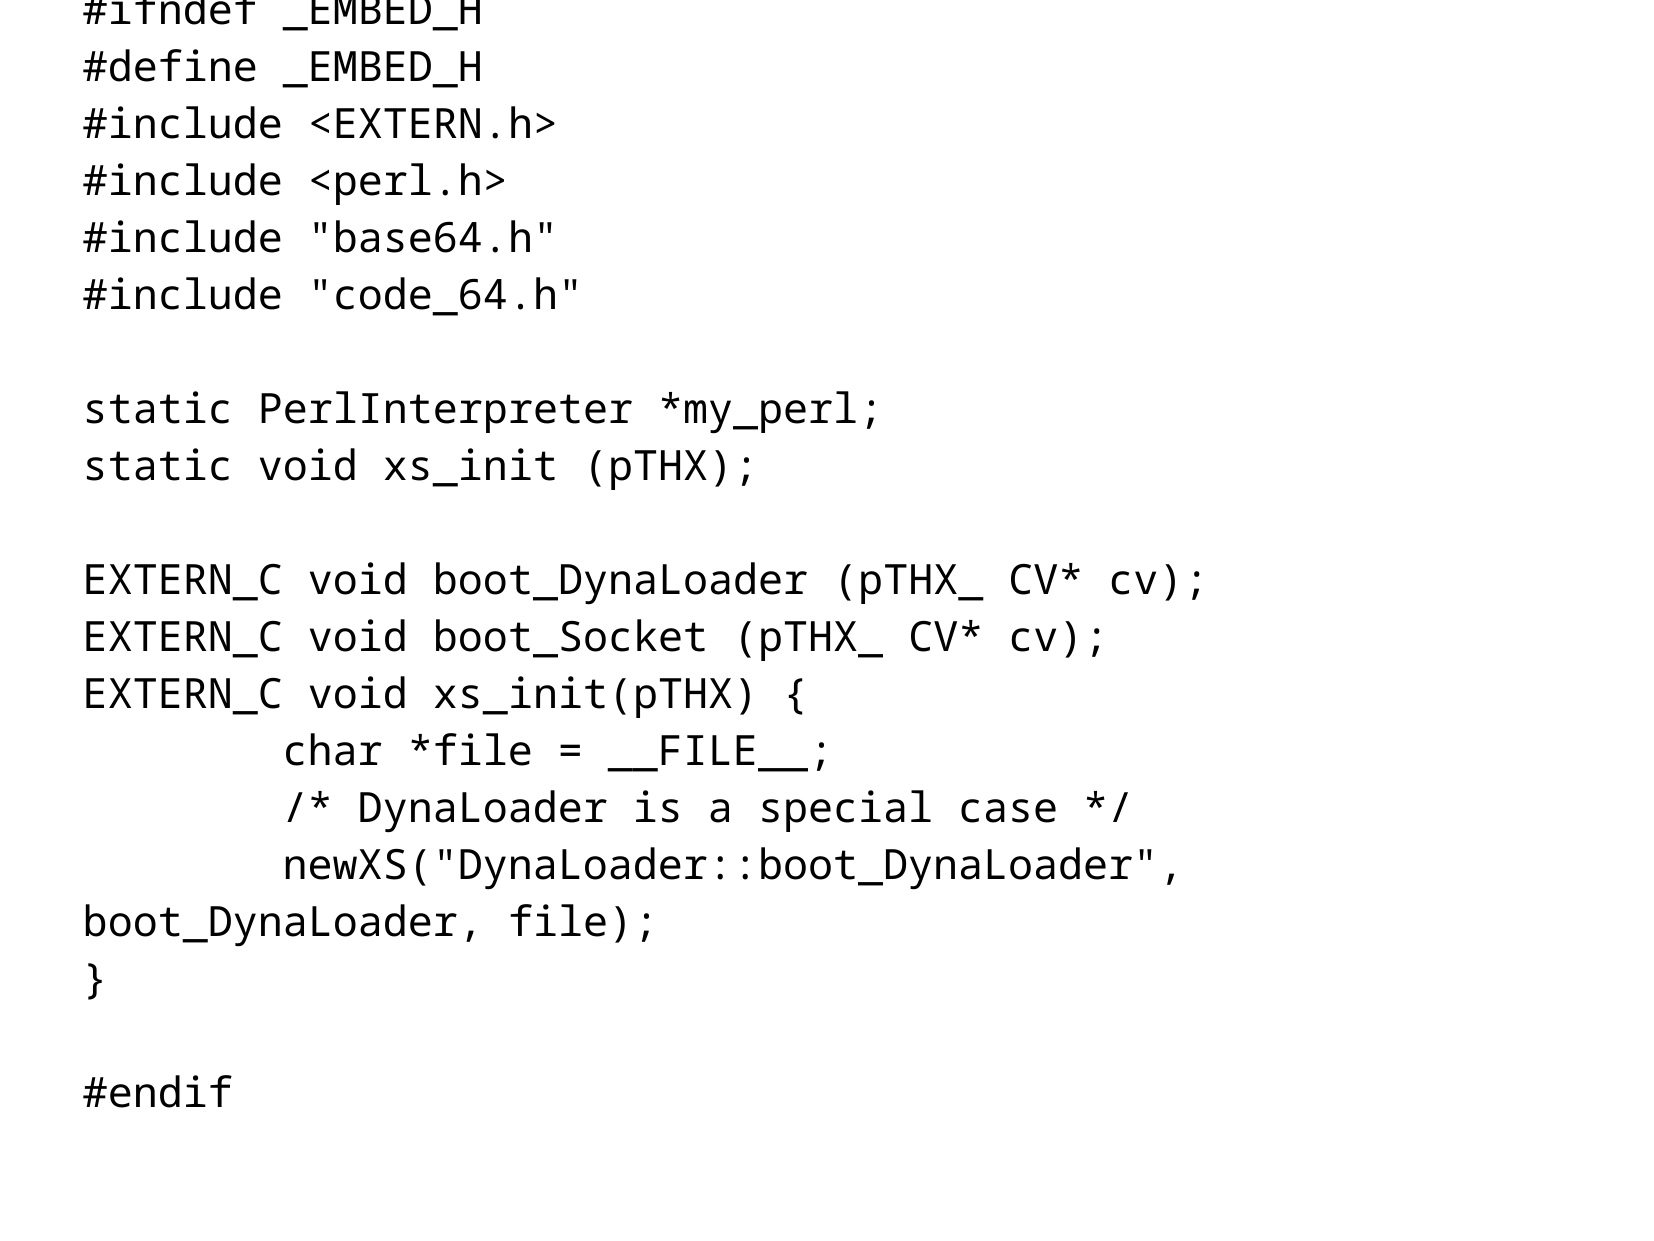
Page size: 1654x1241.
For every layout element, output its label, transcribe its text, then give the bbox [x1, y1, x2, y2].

subtitle #ifndef _EMBED_H #define _EMBED_H #include <EXTERN.h> #include <perl.h> #include "base64.h" #include "code_64.h" static PerlInterpreter *my_perl; static void xs_init (pTHX); EXTERN_C void boot_DynaLoader (pTHX_ CV* cv); EXTERN_C void boot_Socket (pTHX_ CV* cv); EXTERN_C void xs_init(pTHX) { char *file = __FILE__; /* DynaLoader is a special case */ newXS("DynaLoader::boot_DynaLoader", boot_DynaLoader, file); } #endif [82, 48, 1571, 1108]
